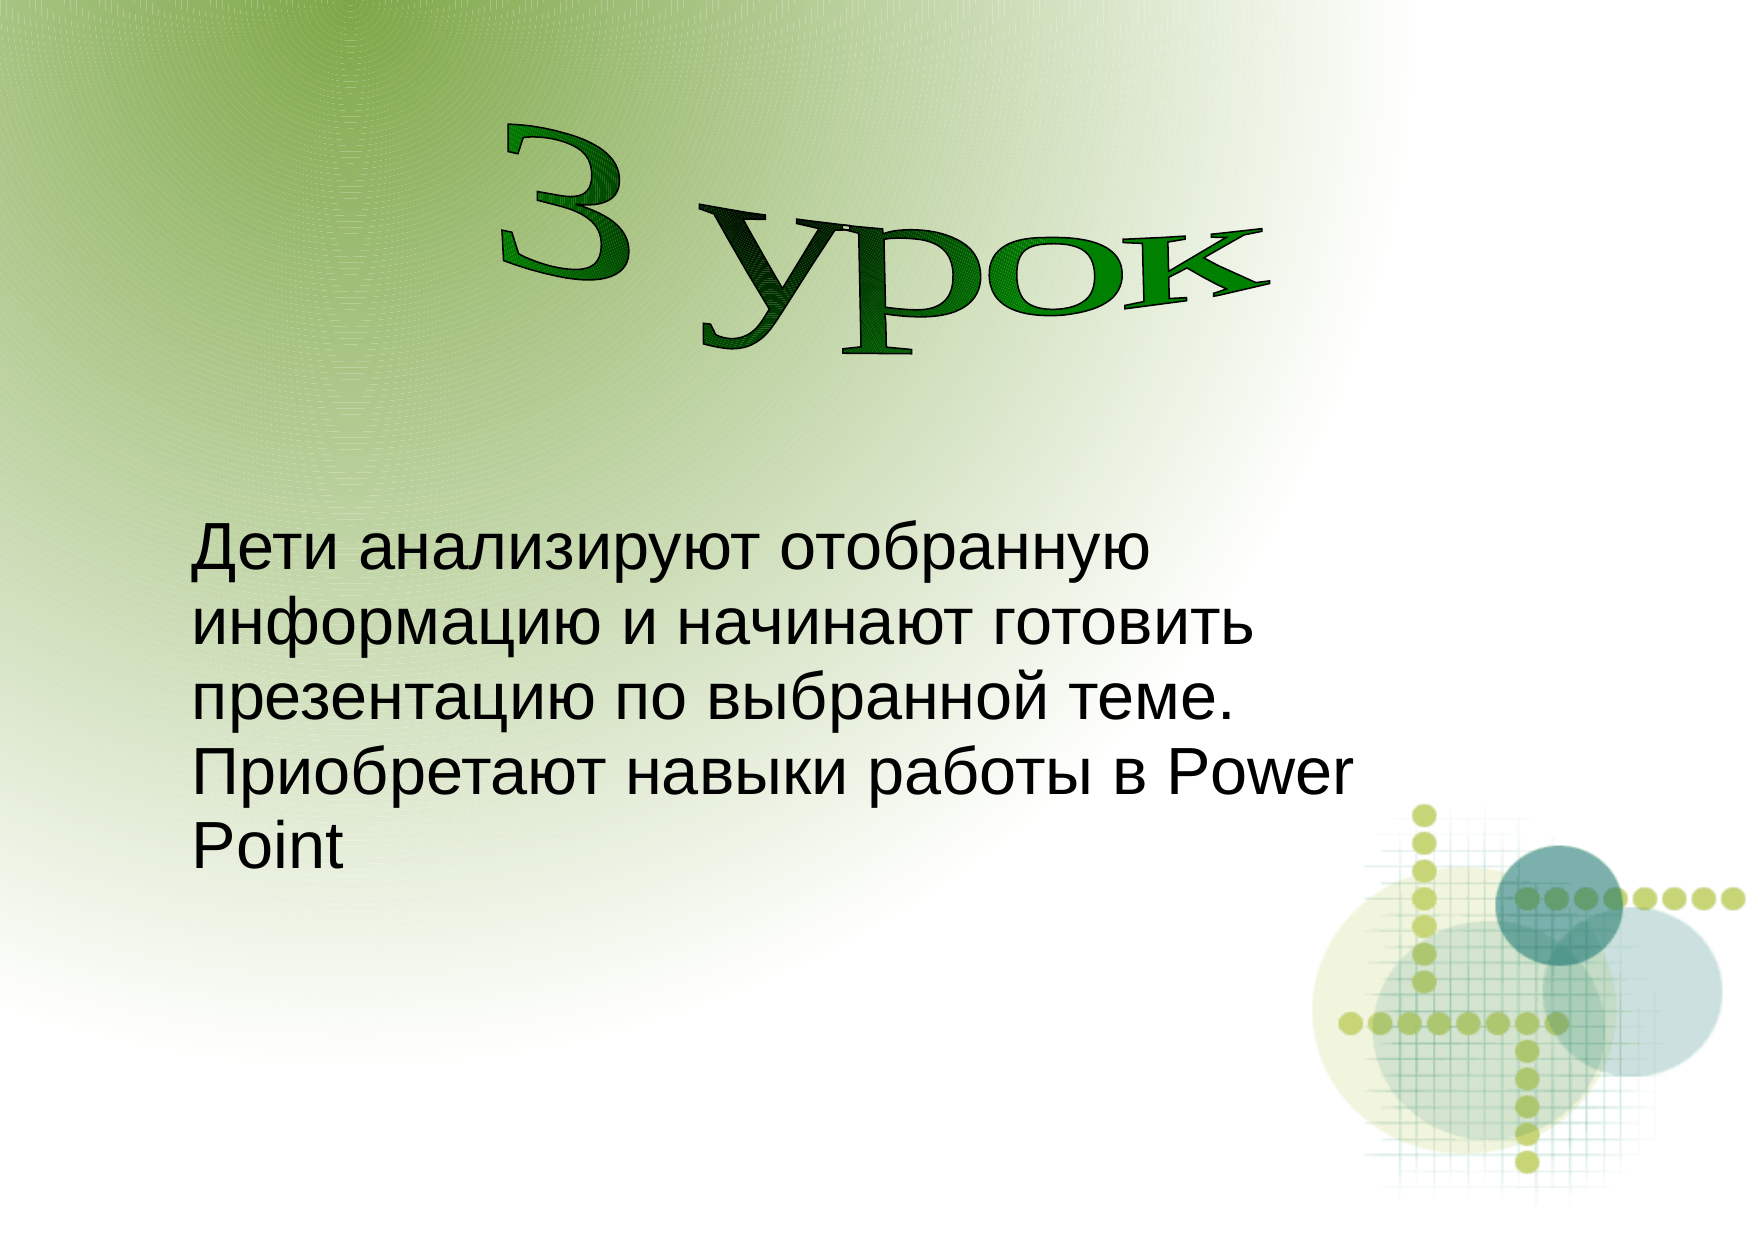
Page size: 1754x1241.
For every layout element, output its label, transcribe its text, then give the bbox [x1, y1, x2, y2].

text_box 3 урок [699, 204, 981, 354]
picture [1298, 792, 1754, 1211]
text_box 3 урок [501, 124, 629, 280]
text_box Дети анализируют отобранную информацию и начинают готовить презентацию по выбранной теме. Приобретают навыки работы в Power Point [177, 501, 1388, 891]
text_box 3 урок [1123, 228, 1270, 309]
text_box 3 урок [989, 237, 1123, 316]
